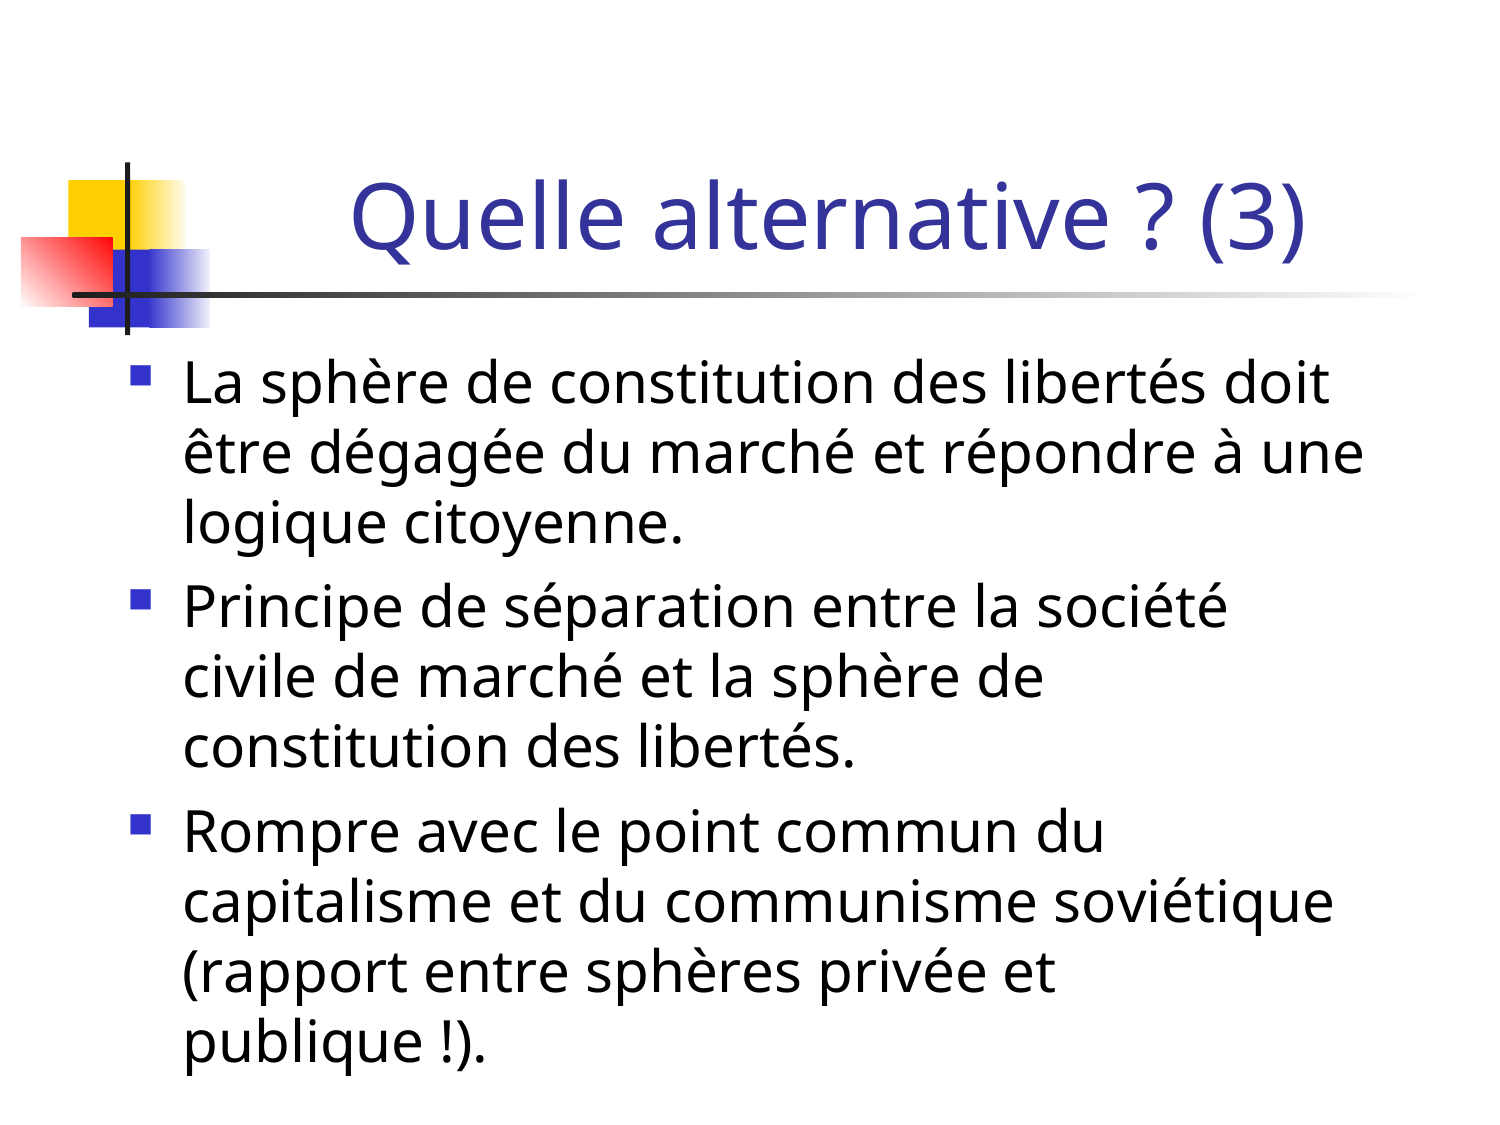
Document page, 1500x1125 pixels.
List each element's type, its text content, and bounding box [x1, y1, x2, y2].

text_box Quelle alternative ? (3) [188, 35, 1468, 276]
text_box La sphère de constitution des libertés doit être dégagée du marché et répondre à une logique citoyenne. Principe de séparation entre la société civile de marché et la sphère de constitution des libertés. Rompre avec le point commun du capitalisme et du communisme soviétique (rapport entre sphères privée et publique !). [112, 337, 1388, 1013]
